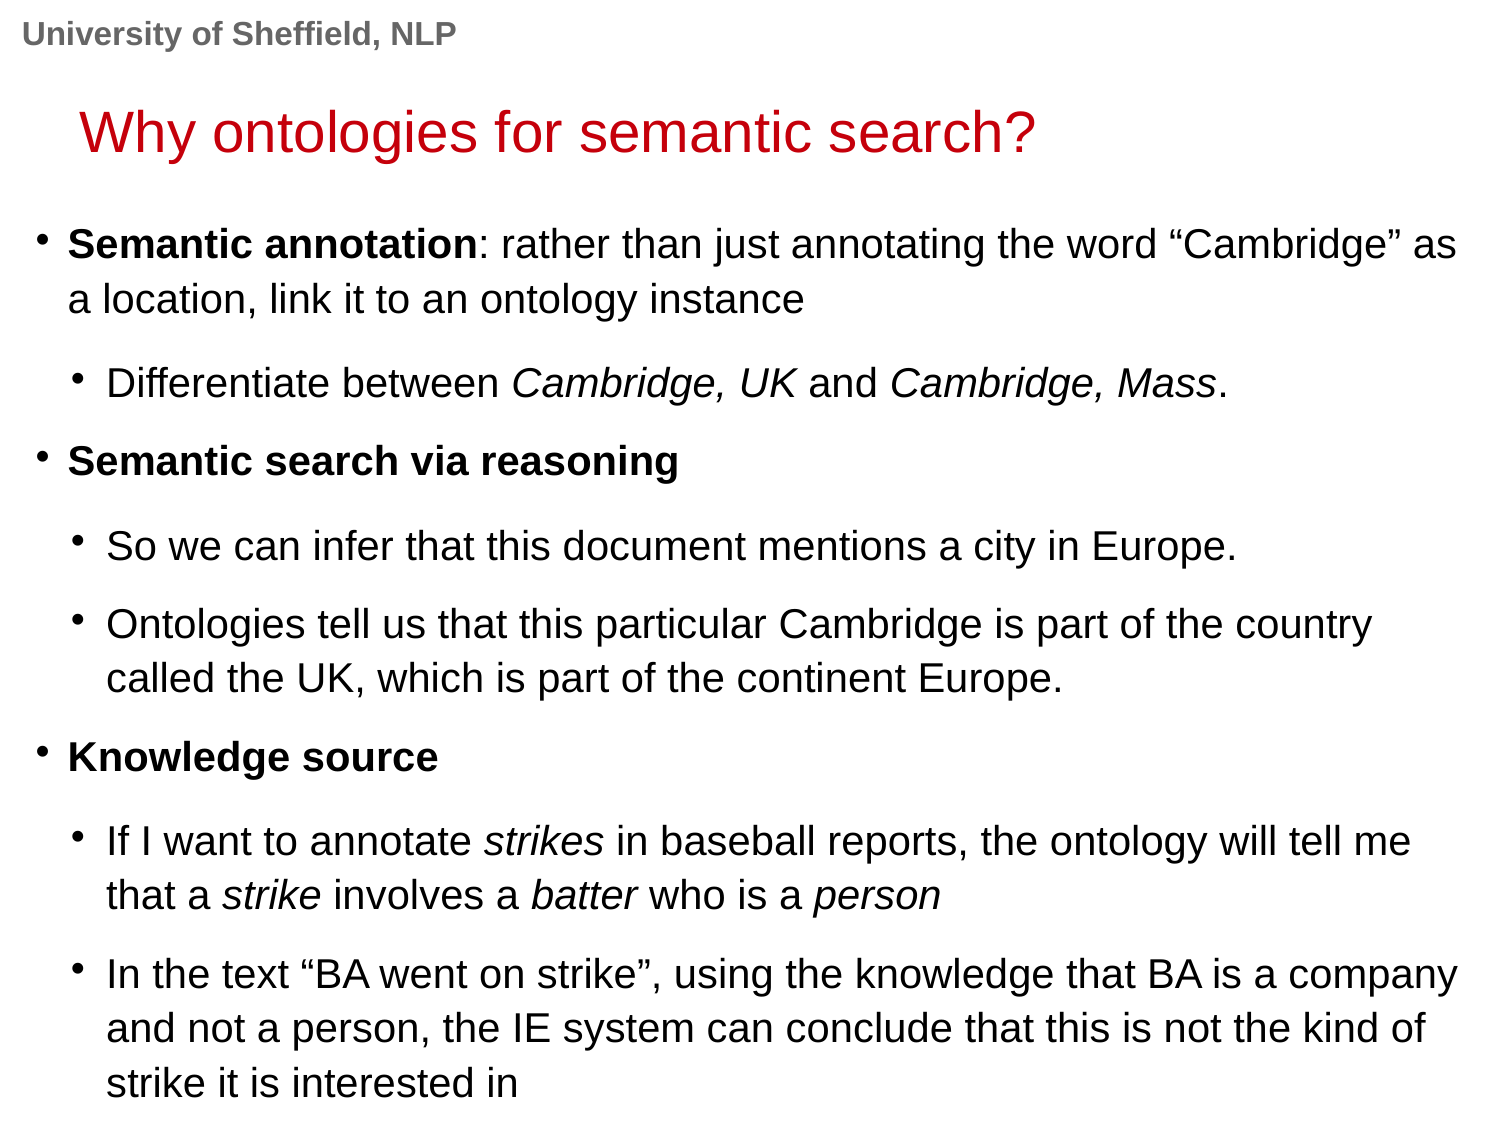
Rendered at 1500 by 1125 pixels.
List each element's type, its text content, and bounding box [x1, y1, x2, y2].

title Why ontologies for semantic search? [79, 55, 1216, 204]
list Semantic annotation: rather than just annotating the word “Cambridge” as a location, link it to an ontology instance Differentiate between Cambridge, UK and Cambridge, Mass. Semantic search via reasoning So we can infer that this document mentions a city in Europe. Ontologies tell us that this particular Cambridge is part of the country called the UK, which is part of the continent Europe. Knowledge source If I want to annotate strikes in baseball reports, the ontology will tell me that a strike involves a batter who is a person In the text “BA went on strike”, using the knowledge that BA is a company and not a person, the IE system can conclude that this is not the kind of strike it is interested in [35, 212, 1471, 1107]
